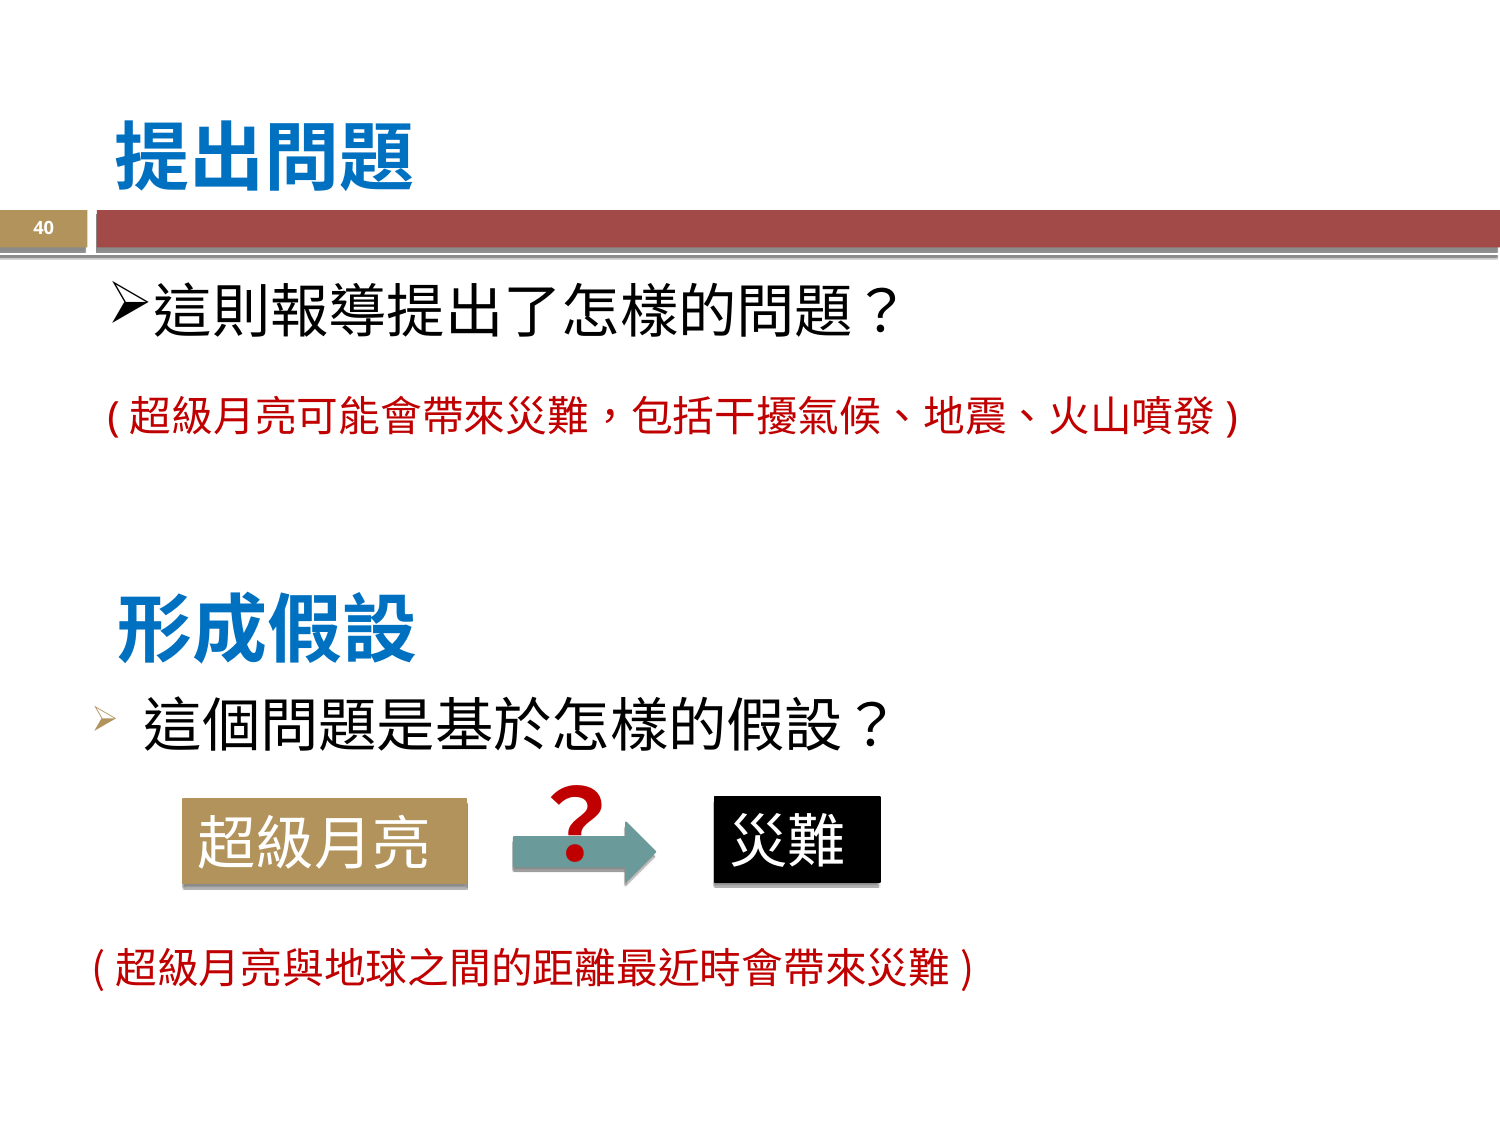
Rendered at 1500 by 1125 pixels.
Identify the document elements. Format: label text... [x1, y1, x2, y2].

list 這個問題是基於怎樣的假設？ (超級月亮與地球之間的距離最近時會帶來災難) [76, 680, 1461, 1106]
text_box ？ [512, 754, 654, 889]
text_box 超級月亮 [183, 798, 467, 884]
text_box 這則報導提出了怎樣的問題？ (超級月亮可能會帶來災難，包括干擾氣候、地震、火山噴發) [92, 267, 1388, 447]
slide_number <編號> [0, 208, 88, 249]
text_box 提出問題 [99, 101, 430, 207]
text_box 形成假設 [102, 574, 433, 680]
text_box 災難 [714, 797, 880, 882]
